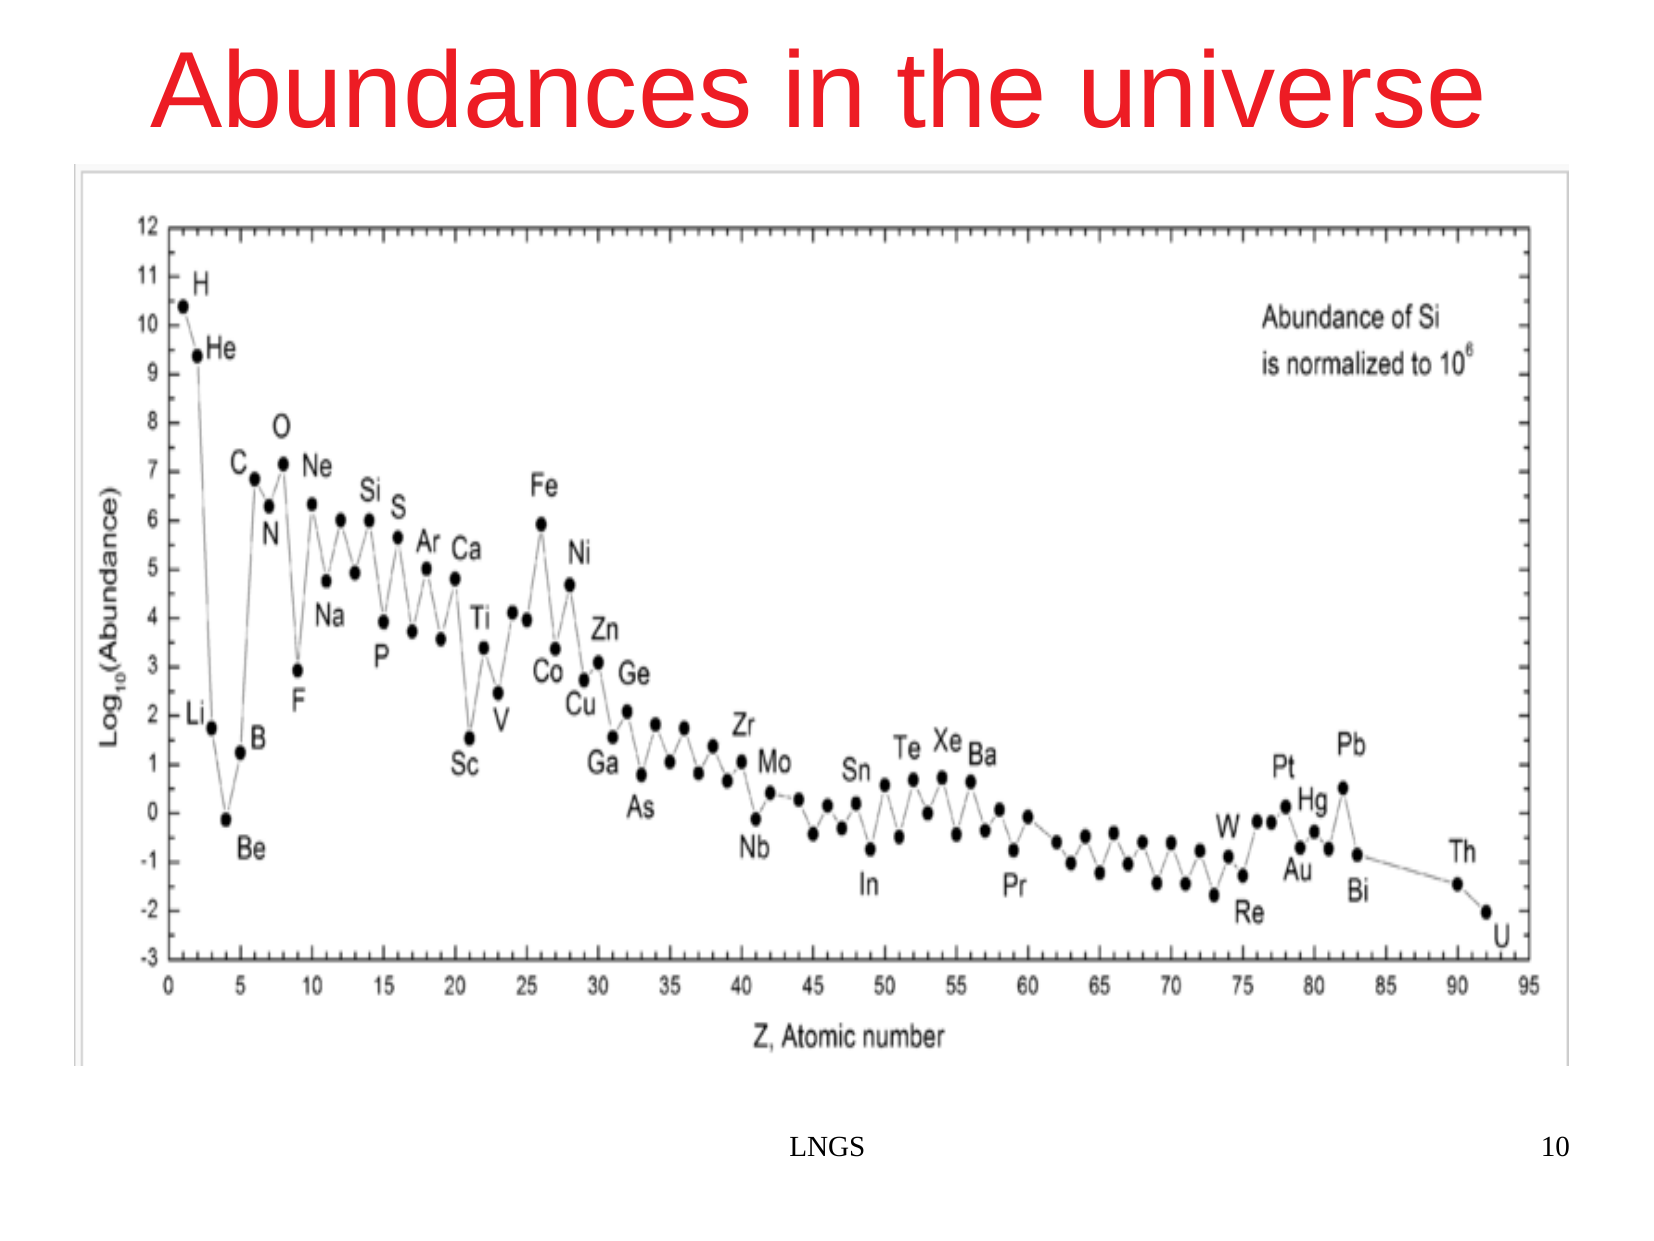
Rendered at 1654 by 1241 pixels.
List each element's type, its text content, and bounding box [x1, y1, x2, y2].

title Abundances in the universe [74, 29, 1563, 151]
picture [74, 164, 1569, 1066]
